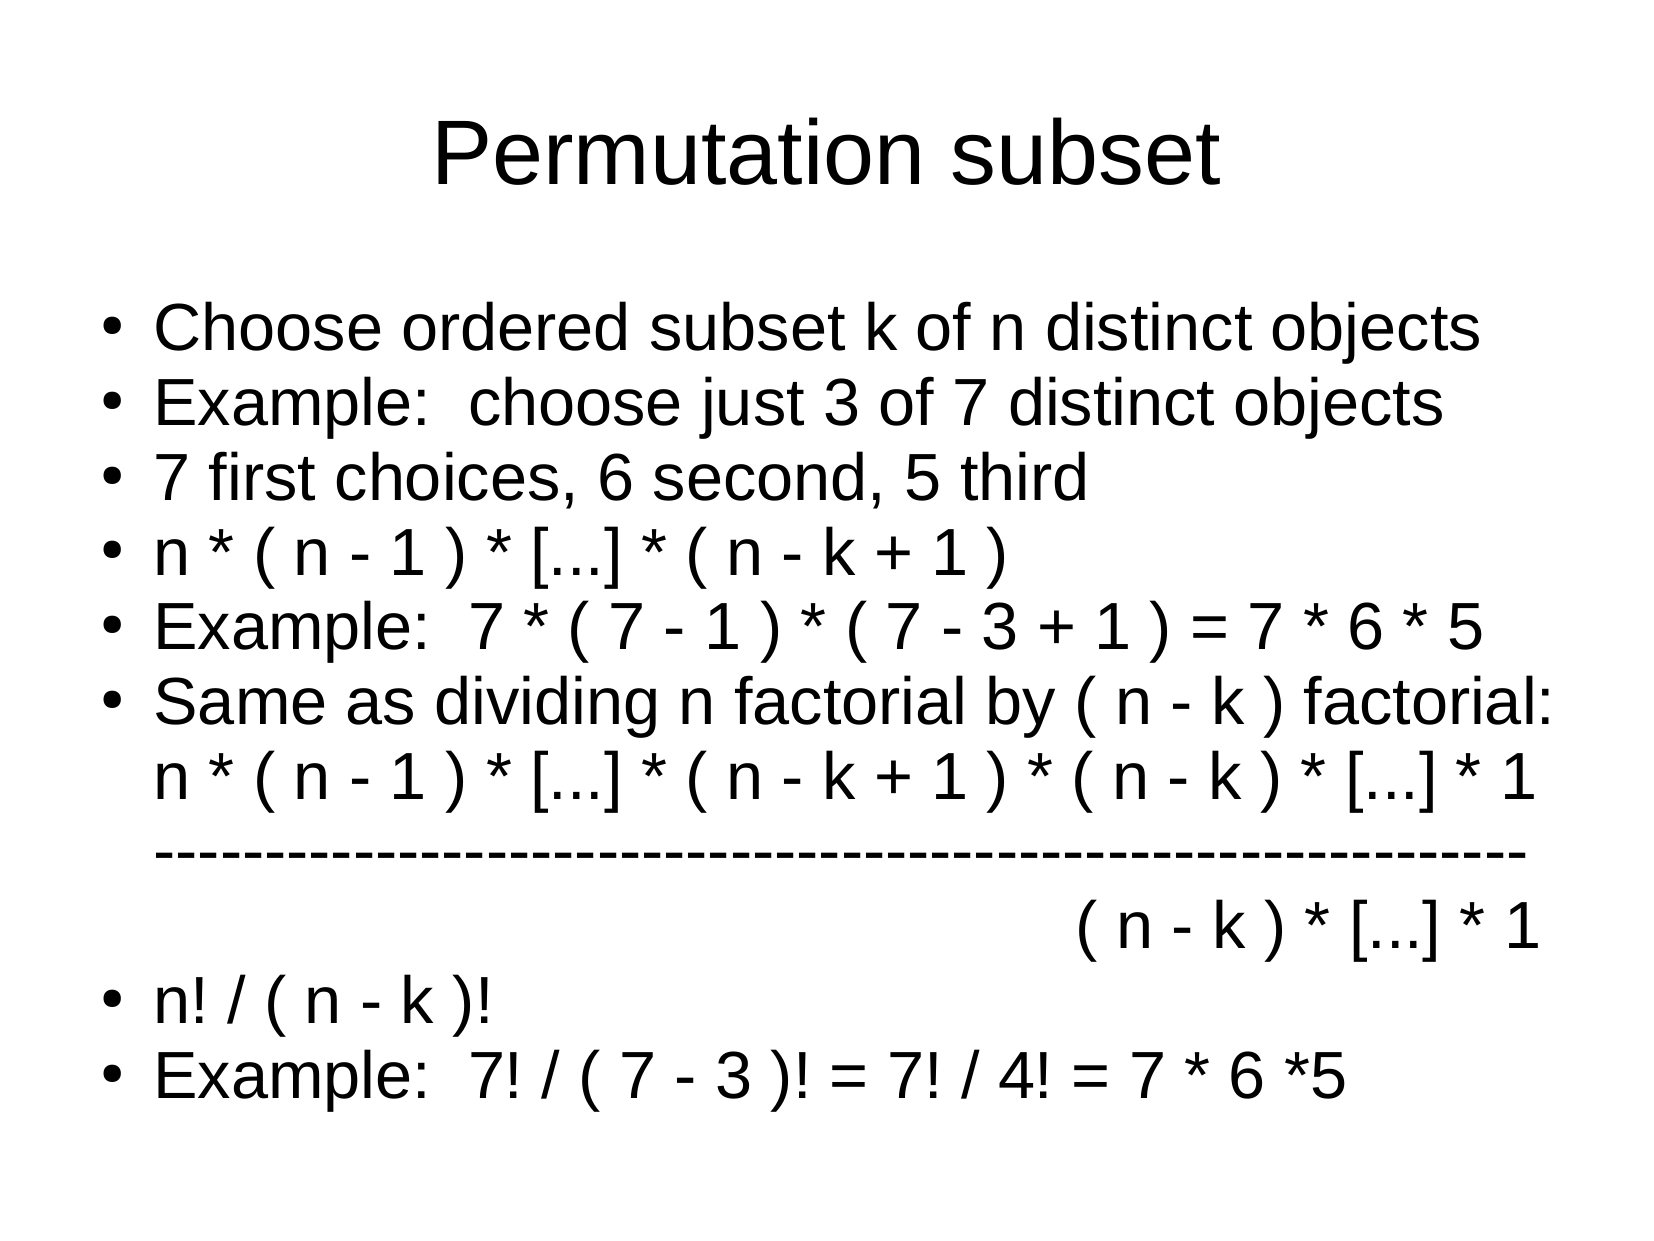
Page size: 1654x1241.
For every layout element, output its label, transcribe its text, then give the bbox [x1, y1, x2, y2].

list Choose ordered subset k of n distinct objects Example: choose just 3 of 7 distinct objects 7 first choices, 6 second, 5 third n * ( n - 1 ) * [...] * ( n - k + 1 ) Example: 7 * ( 7 - 1 ) * ( 7 - 3 + 1 ) = 7 * 6 * 5 Same as dividing n factorial by ( n - k ) factorial: n * ( n - 1 ) * [...] * ( n - k + 1 ) * ( n - k ) * [...] * 1 -------------------------------------------------------------- ( n - k ) * [...] * 1 n! / ( n - k )! Example: 7! / ( 7 - 3 )! = 7! / 4! = 7 * 6 *5 [82, 290, 1571, 1113]
title Permutation subset [82, 56, 1571, 250]
